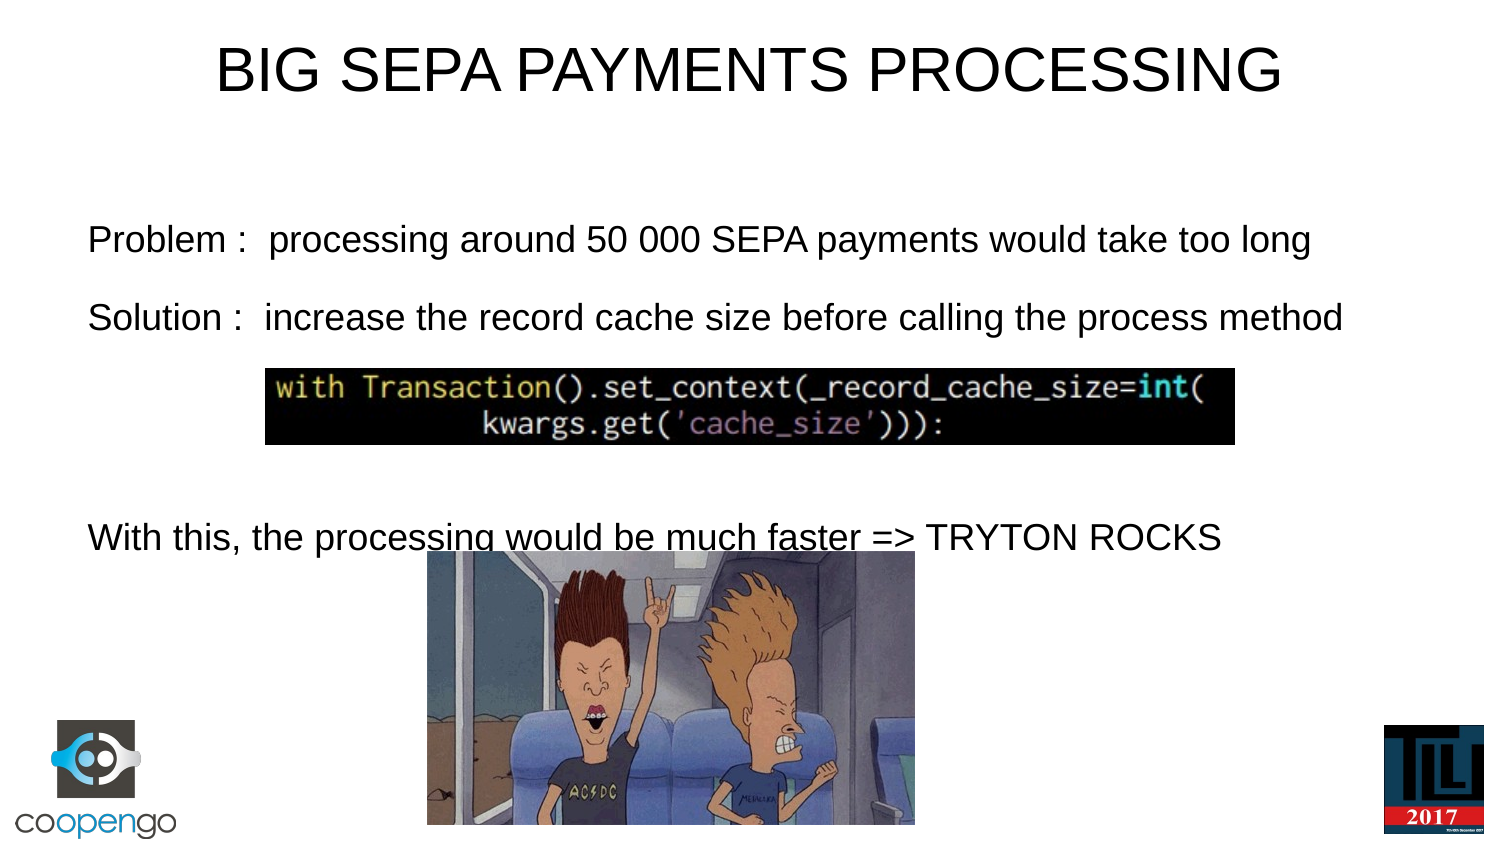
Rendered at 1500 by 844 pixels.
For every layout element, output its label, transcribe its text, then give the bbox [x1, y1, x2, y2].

picture [265, 368, 1235, 445]
title BIG SEPA PAYMENTS PROCESSING [75, 33, 1425, 175]
picture [81, 817, 94, 830]
picture [1384, 725, 1484, 834]
subtitle Problem : processing around 50 000 SEPA payments would take too long Solution : increase the record cache size before calling the process method With this, the processing would be much faster => TRYTON ROCKS [75, 177, 1425, 667]
picture [15, 720, 176, 839]
picture [427, 551, 915, 825]
